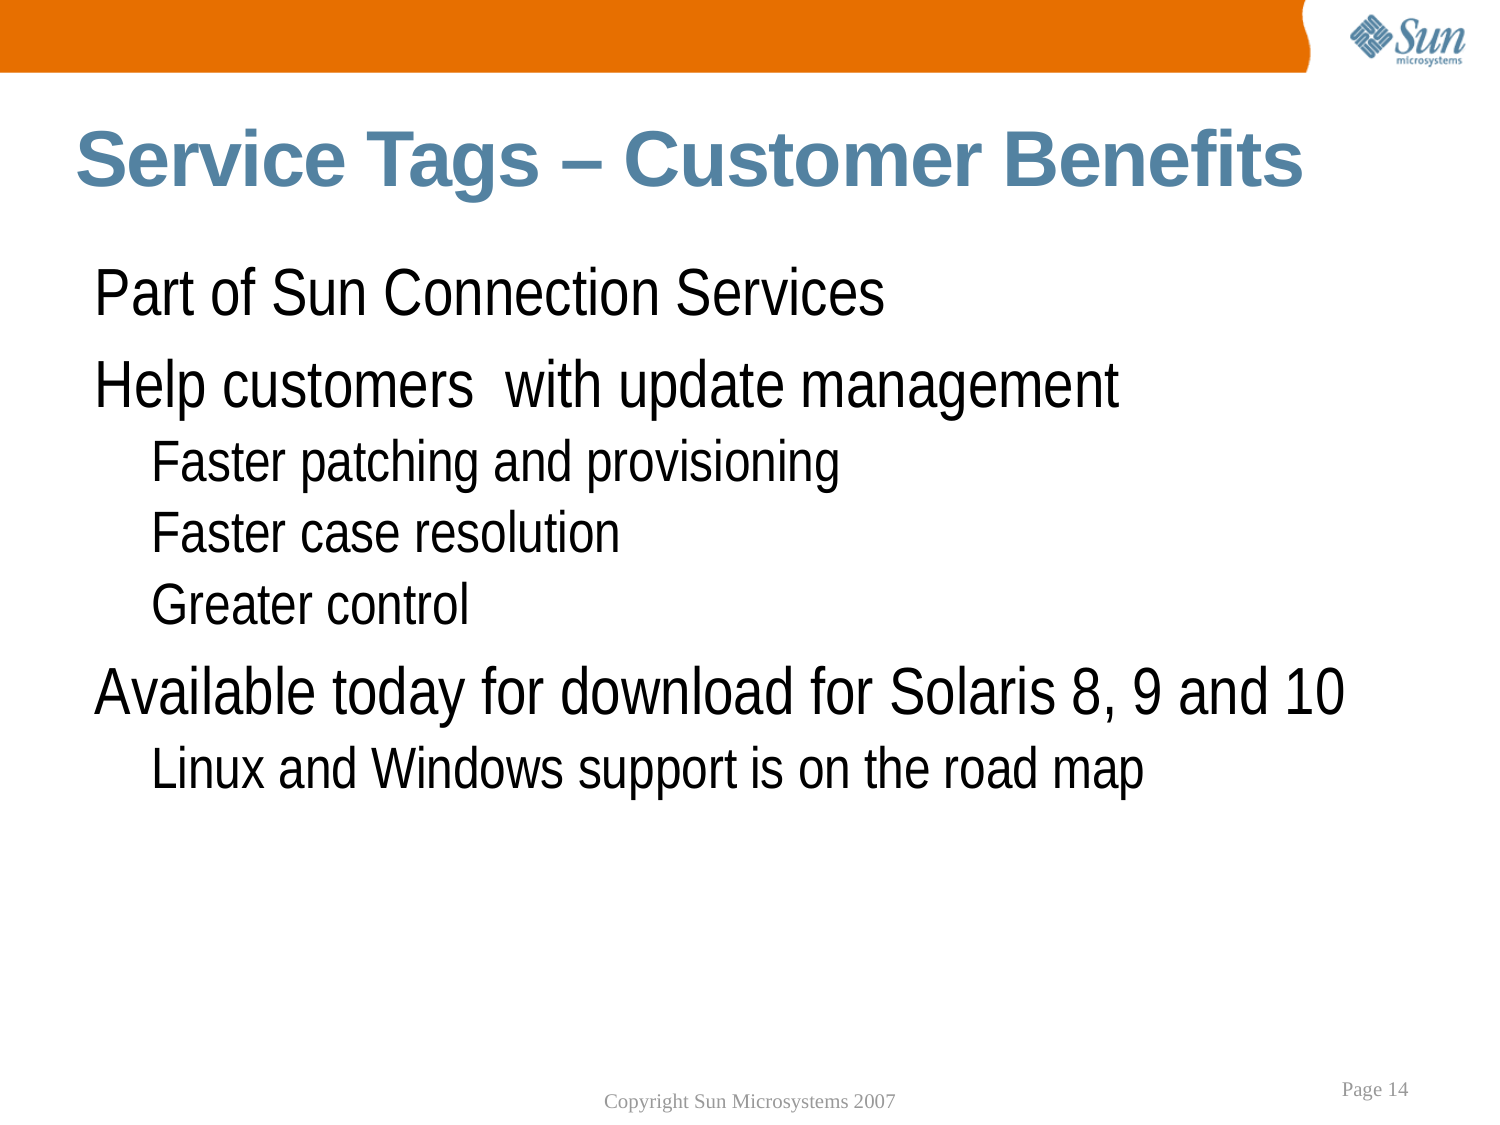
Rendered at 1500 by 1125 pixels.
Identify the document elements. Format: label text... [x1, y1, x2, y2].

title Service Tags – Customer Benefits [75, 122, 1438, 228]
list Part of Sun Connection Services Help customers with update management Faster patching and provisioning Faster case resolution Greater control Available today for download for Solaris 8, 9 and 10 Linux and Windows support is on the road map [75, 263, 1425, 957]
picture [0, 0, 1500, 75]
